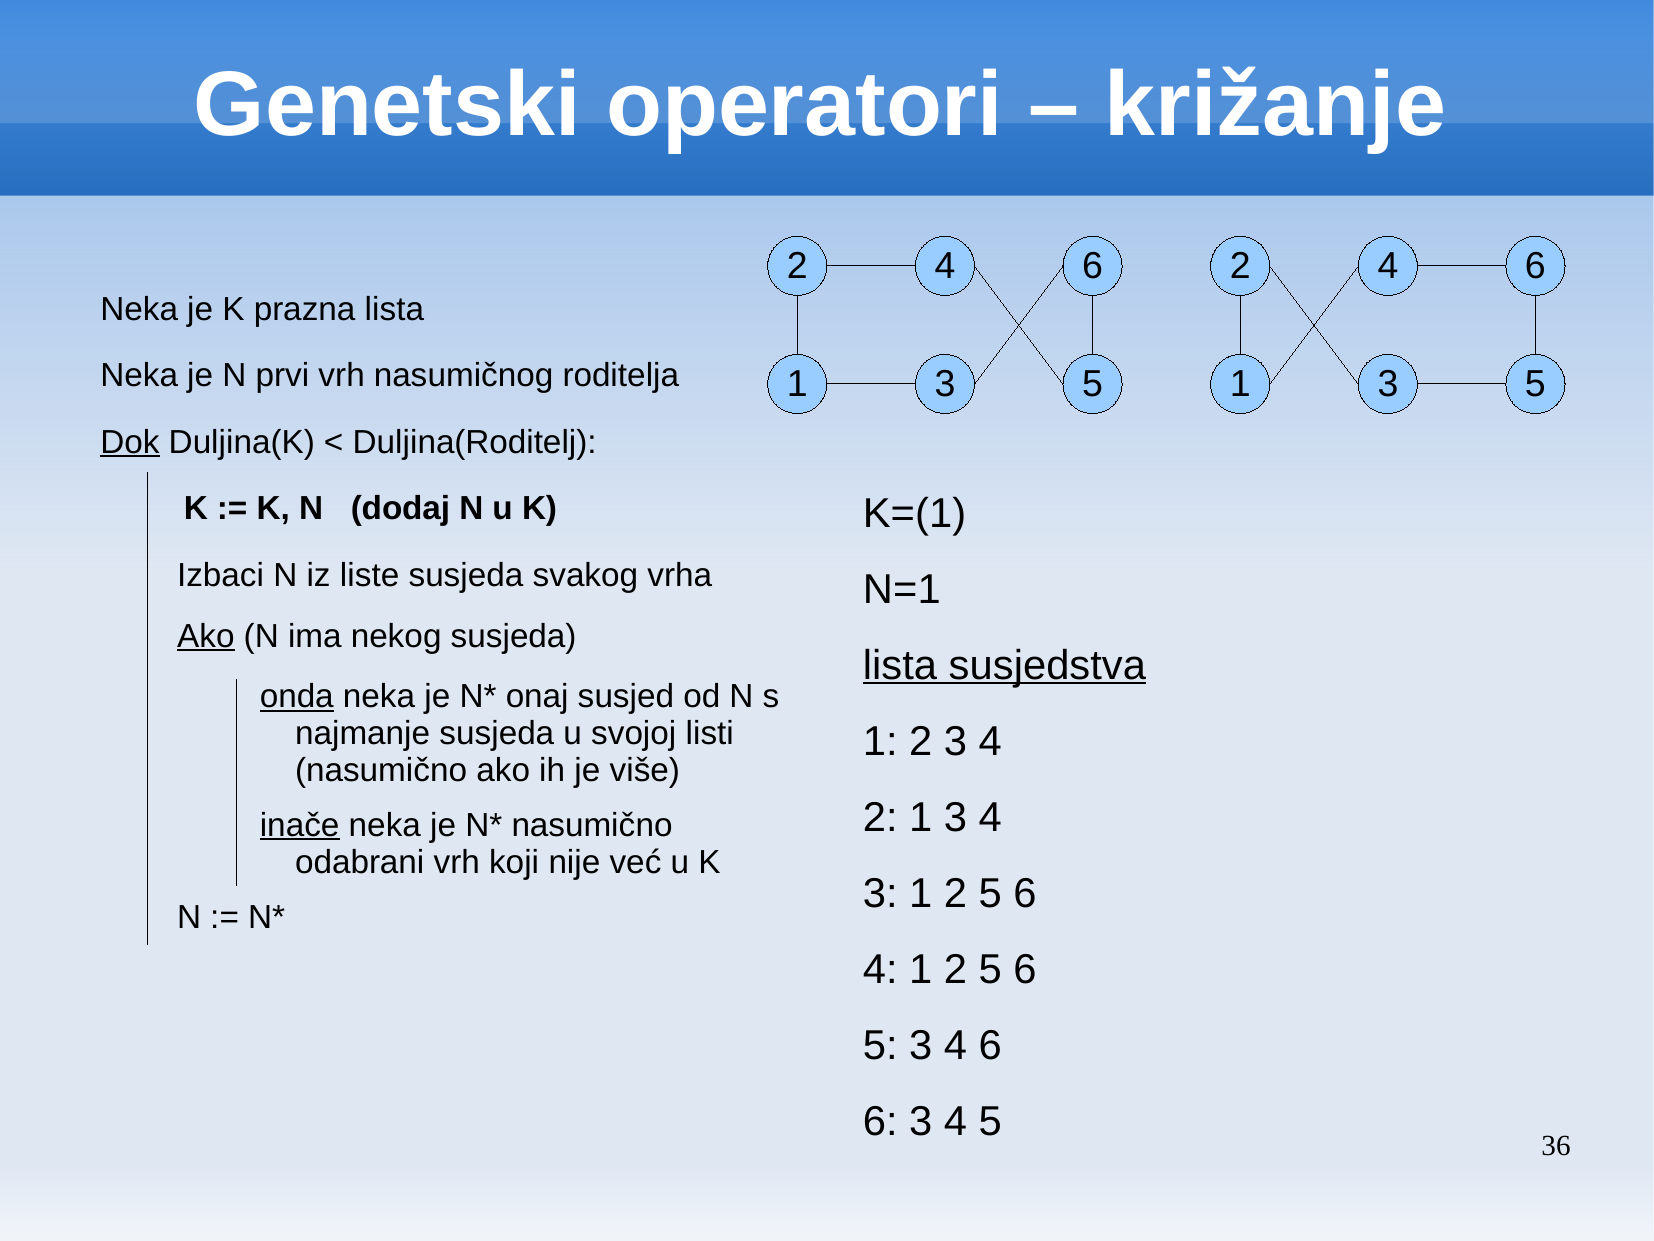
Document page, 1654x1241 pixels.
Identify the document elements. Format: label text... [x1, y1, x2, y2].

text_box 5 [1062, 354, 1123, 414]
text_box 4 [1358, 236, 1418, 296]
text_box 1 [1210, 354, 1270, 414]
text_box 5 [1505, 354, 1566, 414]
picture [0, 0, 1654, 1241]
text_box 6 [1505, 236, 1566, 296]
text_box 3 [915, 354, 975, 414]
text_box 6 [1063, 236, 1123, 296]
list Neka je K prazna lista Neka je N prvi vrh nasumičnog roditelja Dok Duljina(K) < Duljina(Roditelj): K := K, N (dodaj N u K) Izbaci N iz liste susjeda svakog vrha Ako (N ima nekog susjeda) onda neka je N* onaj susjed od N s najmanje susjeda u svojoj listi (nasumično ako ih je više) inače neka je N* nasumično odabrani vrh koji nije već u K N := N* [82, 290, 809, 1134]
text_box 2 [1210, 236, 1270, 296]
title Genetski operatori – križanje [76, 0, 1565, 208]
text_box 4 [915, 236, 975, 296]
text_box 3 [1358, 354, 1418, 414]
text_box 1 [767, 354, 827, 414]
list K=(1) N=1 lista susjedstva 1: 2 3 4 2: 1 3 4 3: 1 2 5 6 4: 1 2 5 6 5: 3 4 6 6: 3 4 5 [845, 290, 1572, 1211]
text_box 2 [767, 236, 827, 296]
